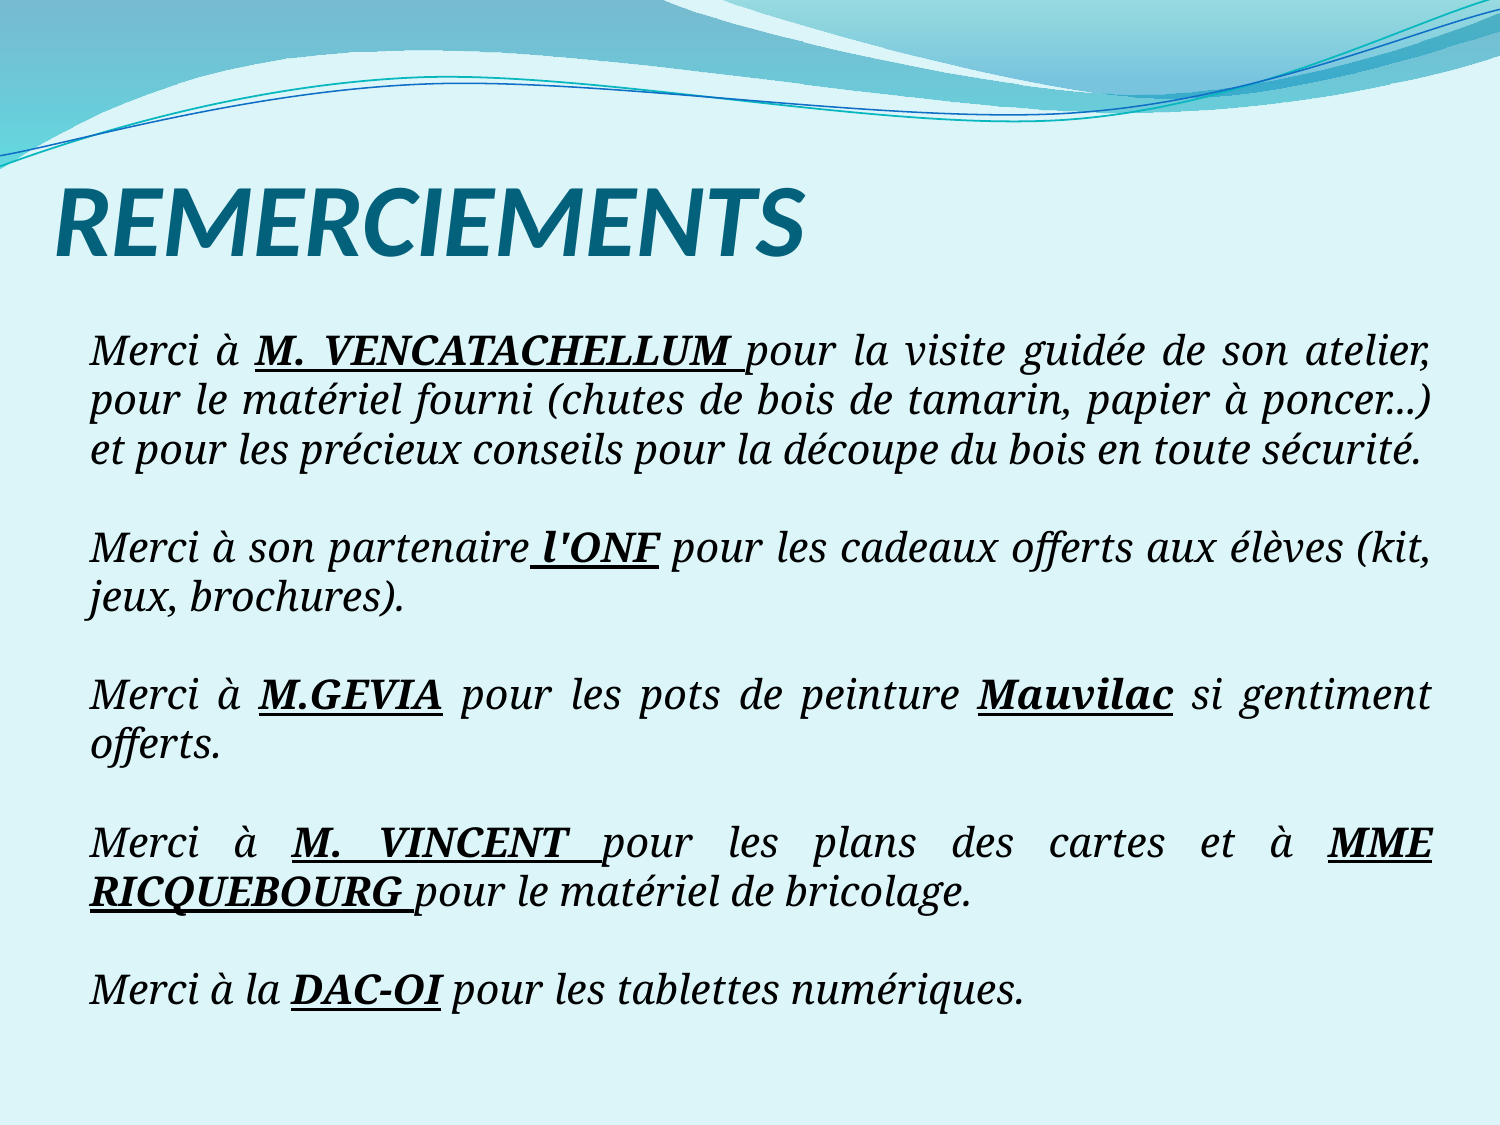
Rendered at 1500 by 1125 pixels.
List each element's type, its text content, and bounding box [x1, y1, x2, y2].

list Merci à M. VENCATACHELLUM pour la visite guidée de son atelier, pour le matériel fourni (chutes de bois de tamarin, papier à poncer...) et pour les précieux conseils pour la découpe du bois en toute sécurité. Merci à son partenaire l'ONF pour les cadeaux offerts aux élèves (kit, jeux, brochures). Merci à M.GEVIA pour les pots de peinture Mauvilac si gentiment offerts. Merci à M. VINCENT pour les plans des cartes et à MME RICQUEBOURG pour le matériel de bricolage. Merci à la DAC-OI pour les tablettes numériques. [75, 317, 1447, 1071]
title REMERCIEMENTS [53, 90, 1404, 278]
